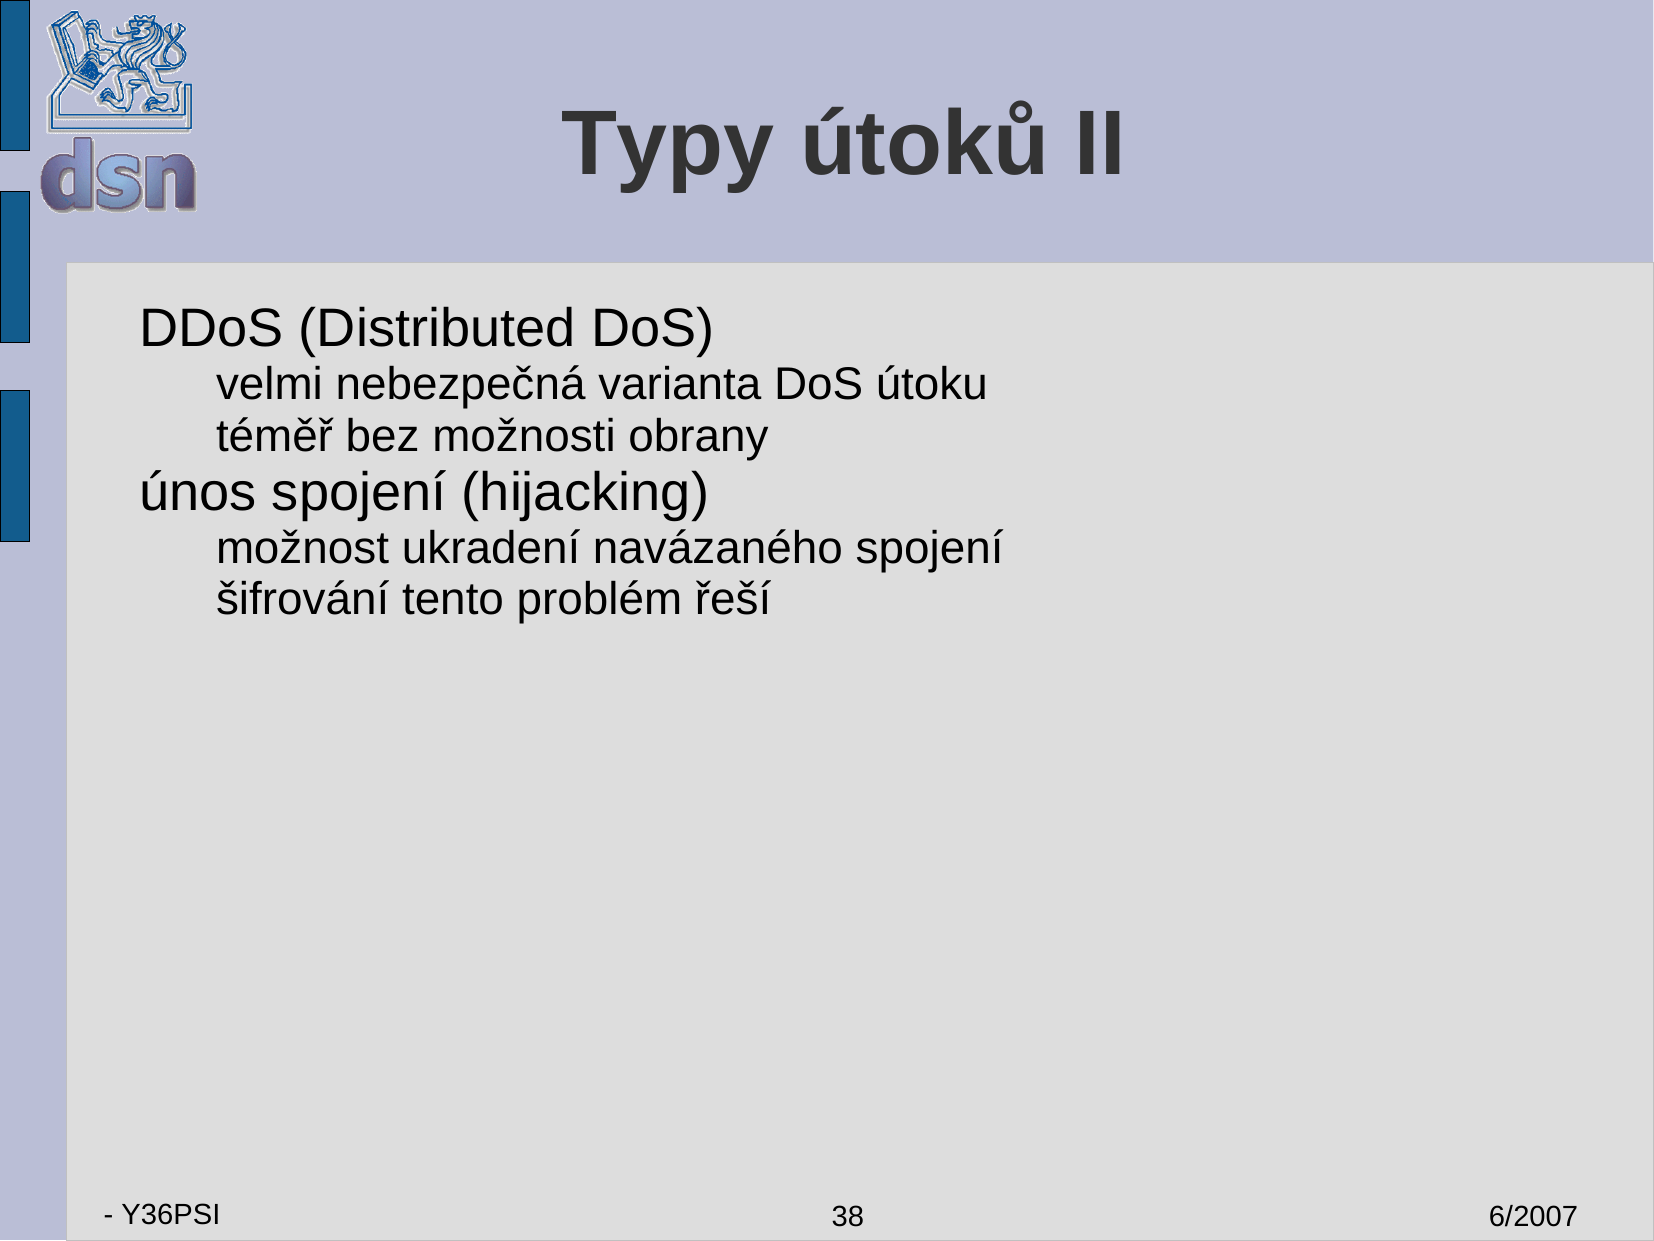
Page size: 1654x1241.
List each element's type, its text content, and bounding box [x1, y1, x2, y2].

list DDoS (Distributed DoS) velmi nebezpečná varianta DoS útoku téměř bez možnosti obrany únos spojení (hijacking) možnost ukradení navázaného spojení šifrování tento problém řeší [121, 297, 1534, 1126]
title Typy útoků II [210, 39, 1478, 247]
picture [10, 10, 223, 230]
